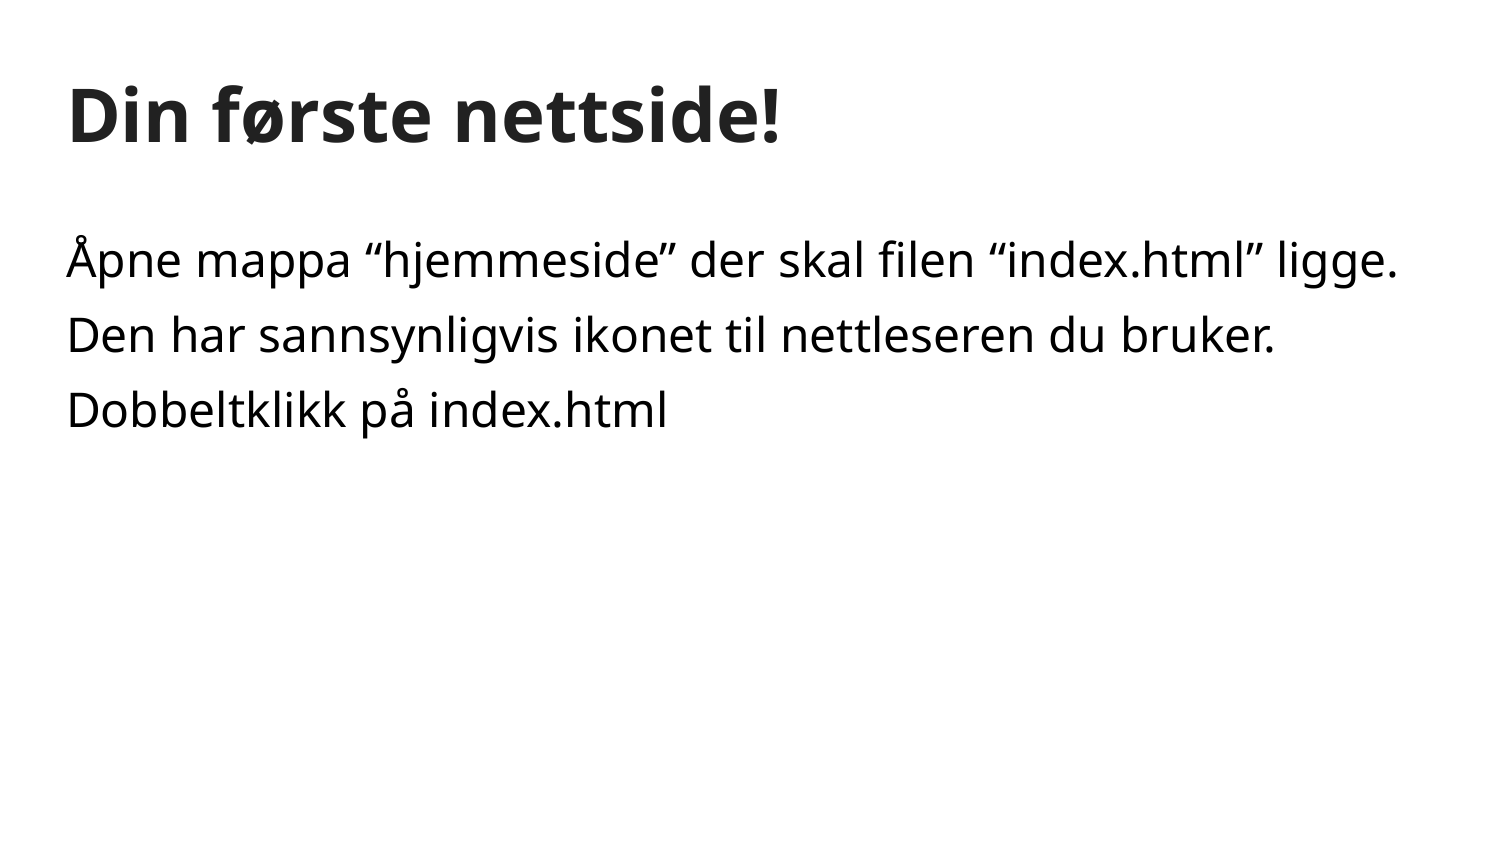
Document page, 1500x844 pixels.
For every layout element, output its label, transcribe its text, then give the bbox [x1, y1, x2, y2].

list Åpne mappa “hjemmeside” der skal filen “index.html” ligge. Den har sannsynligvis ikonet til nettleseren du bruker. Dobbeltklikk på index.html [51, 201, 1449, 750]
title Din første nettside! [51, 48, 1449, 180]
